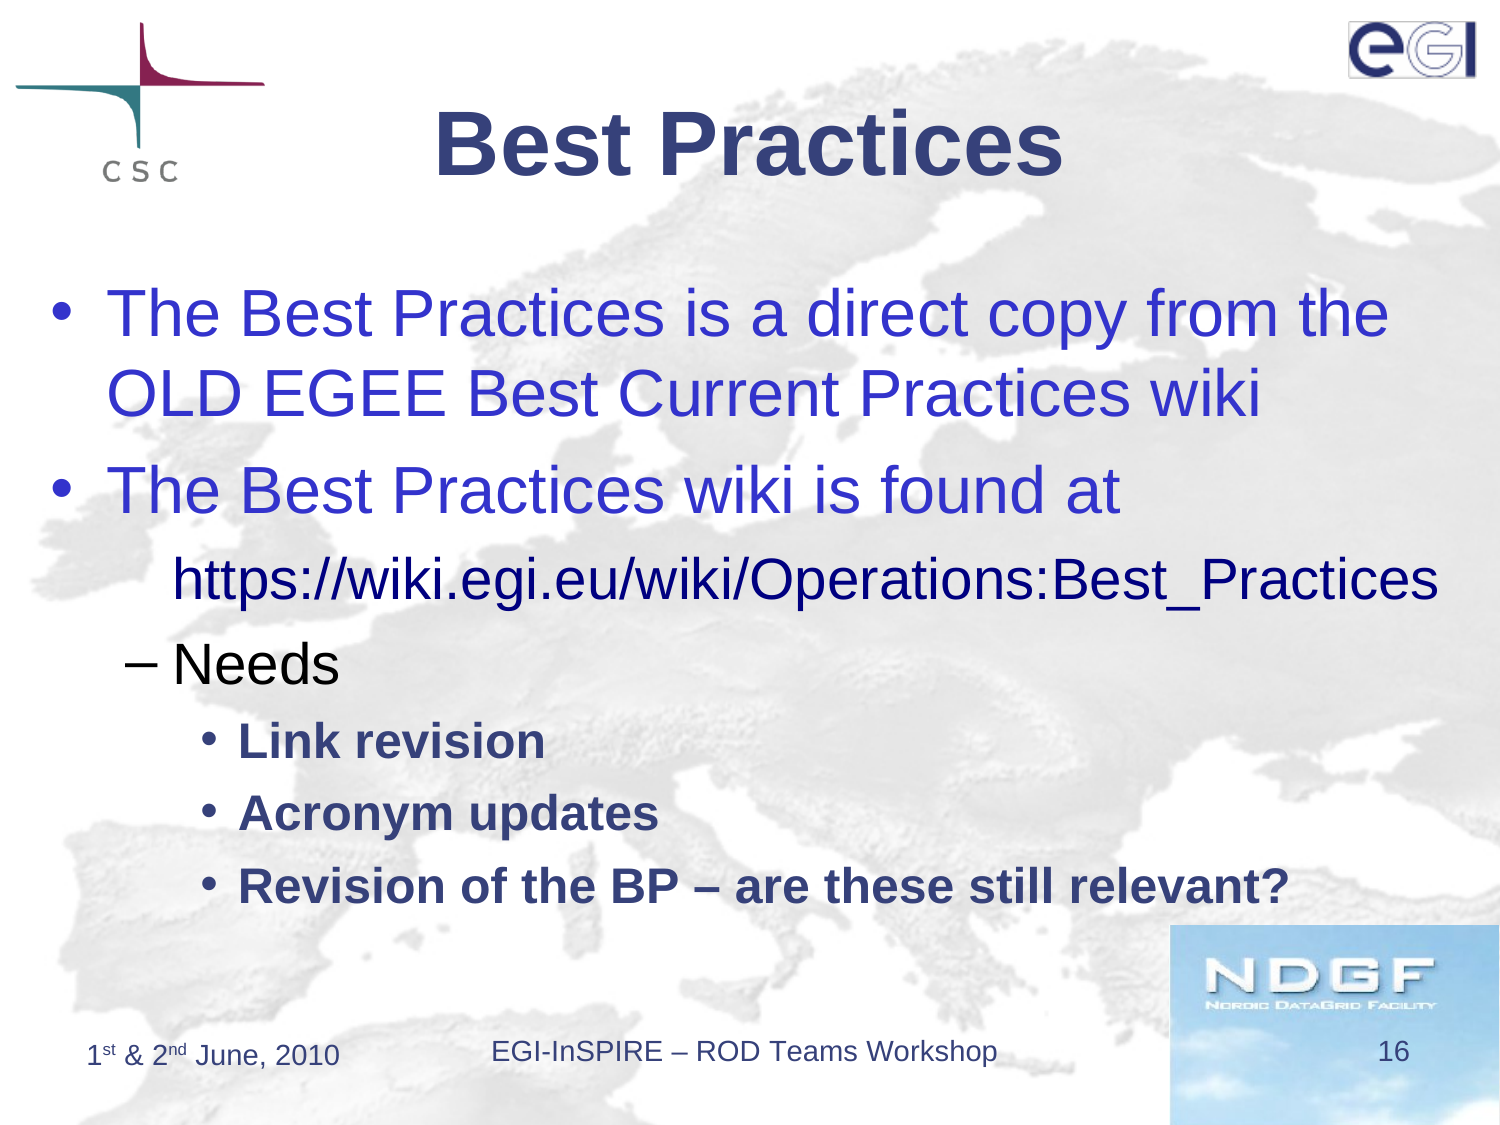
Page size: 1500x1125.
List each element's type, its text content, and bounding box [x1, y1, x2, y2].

list The Best Practices is a direct copy from the OLD EGEE Best Current Practices wiki The Best Practices wiki is found at https://wiki.egi.eu/wiki/Operations:Best_Practices Needs Link revision Acronym updates Revision of the BP – are these still relevant? [35, 262, 1461, 1018]
picture [0, 0, 1500, 1125]
title Best Practices [75, 20, 1426, 257]
